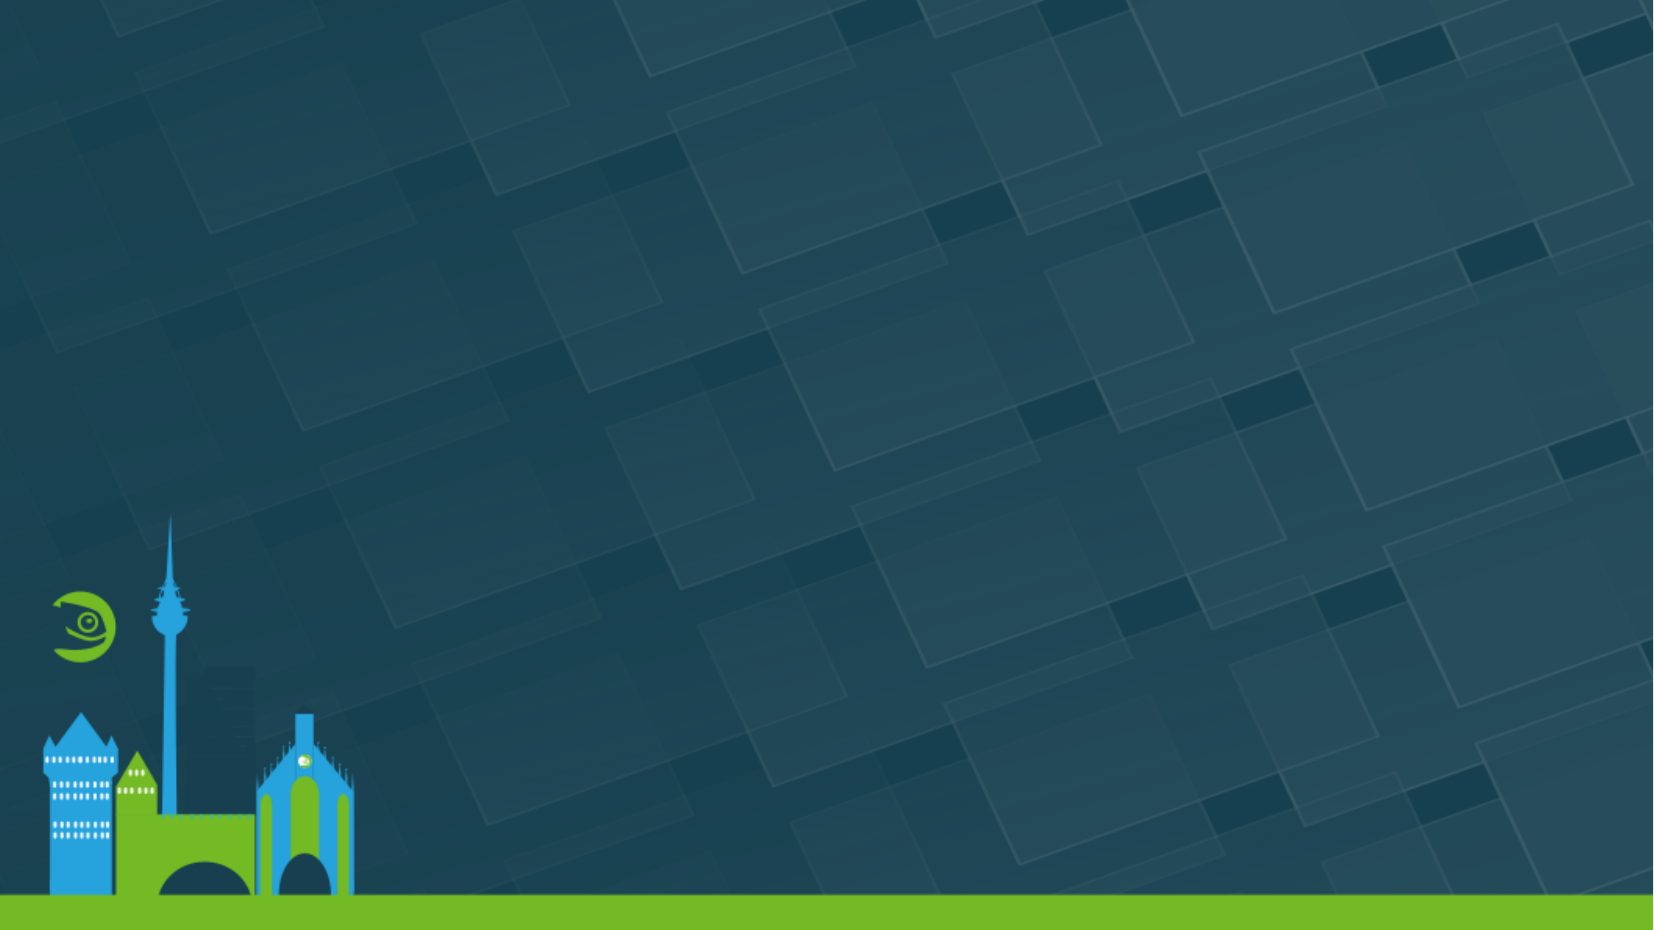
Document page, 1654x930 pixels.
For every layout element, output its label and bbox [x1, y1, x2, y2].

picture [0, 129, 801, 930]
